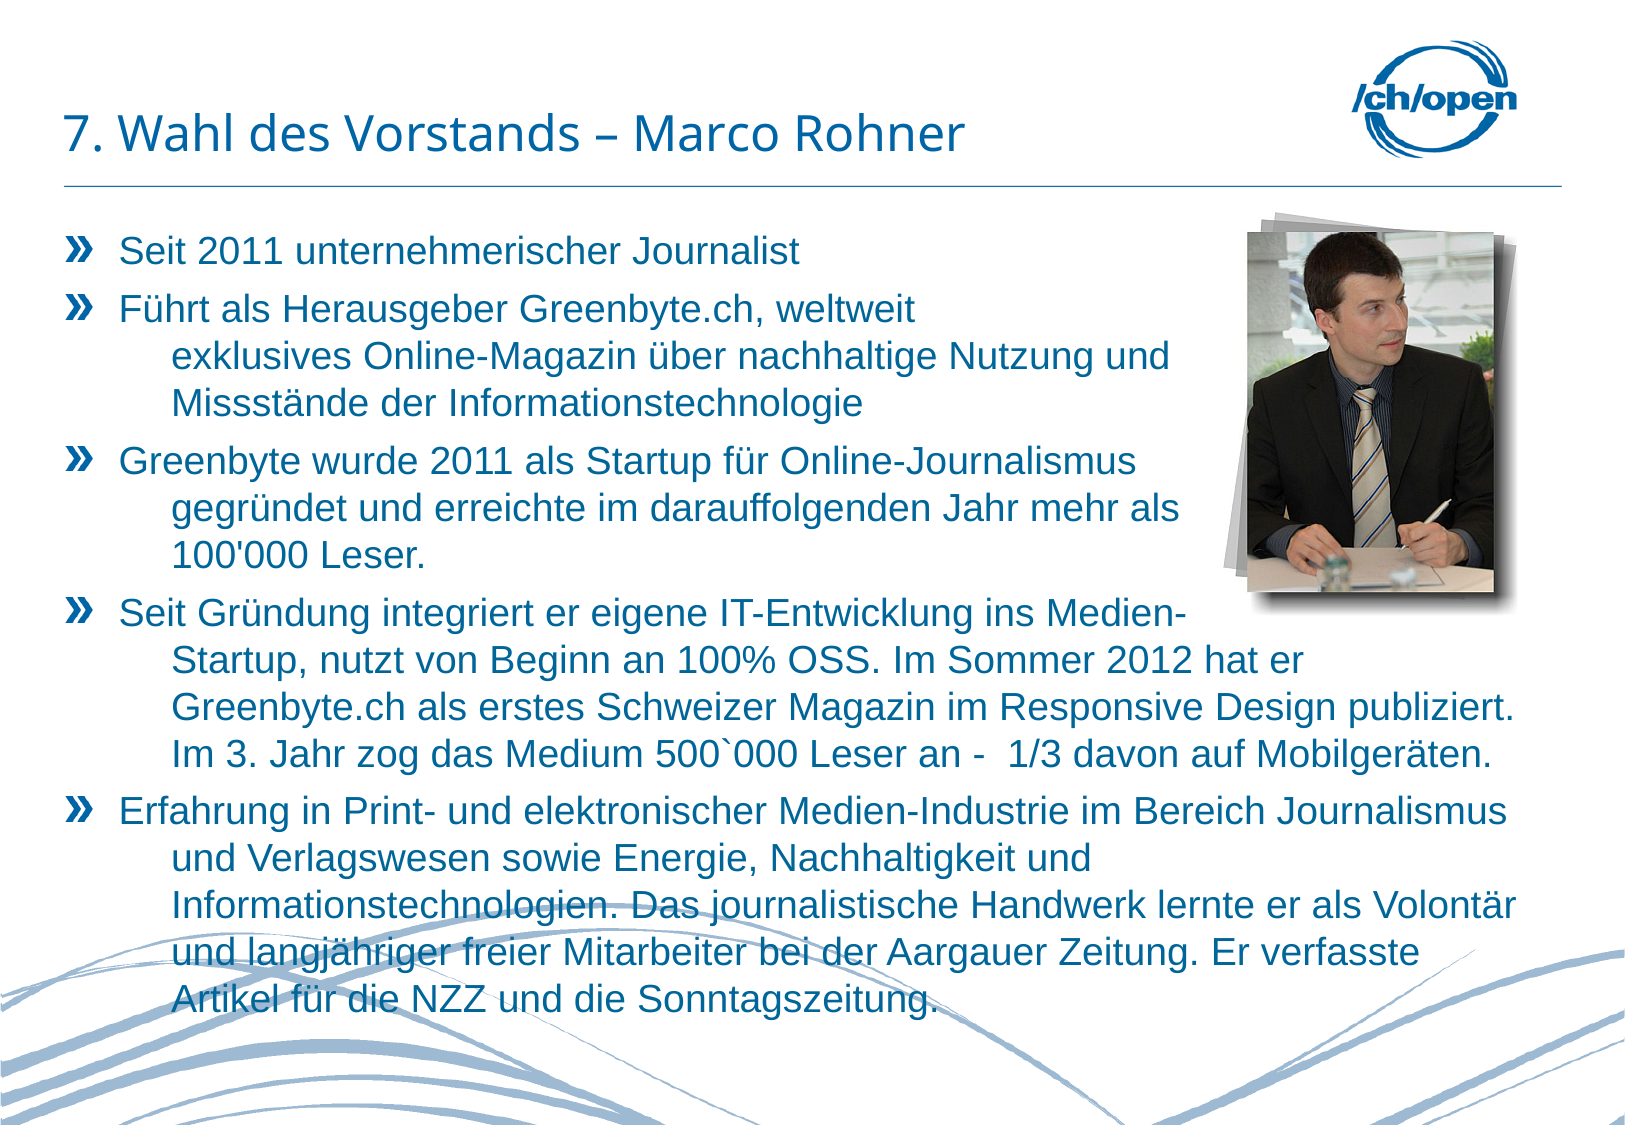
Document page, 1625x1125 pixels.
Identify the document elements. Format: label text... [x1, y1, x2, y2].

list Seit 2011 unternehmerischer Journalist Führt als Herausgeber Greenbyte.ch, weltweit exklusives Online-Magazin über nachhaltige Nutzung und Missstände der Informationstechnologie Greenbyte wurde 2011 als Startup für Online-Journalismus gegründet und erreichte im darauffolgenden Jahr mehr als 100'000 Leser. Seit Gründung integriert er eigene IT-Entwicklung ins Medien- Startup, nutzt von Beginn an 100% OSS. Im Sommer 2012 hat er Greenbyte.ch als erstes Schweizer Magazin im Responsive Design publiziert. Im 3. Jahr zog das Medium 500`000 Leser an - 1/3 davon auf Mobilgeräten. Erfahrung in Print- und elektronischer Medien-Industrie im Bereich Journalismus und Verlagswesen sowie Energie, Nachhaltigkeit und Informationstechnologien. Das journalistische Handwerk lernte er als Volontär und langjähriger freier Mitarbeiter bei der Aargauer Zeitung. Er verfasste Artikel für die NZZ und die Sonntagszeitung. [65, 225, 1528, 1067]
title 7. Wahl des Vorstands – Marco Rohner [62, 74, 1325, 188]
picture [1211, 206, 1528, 623]
